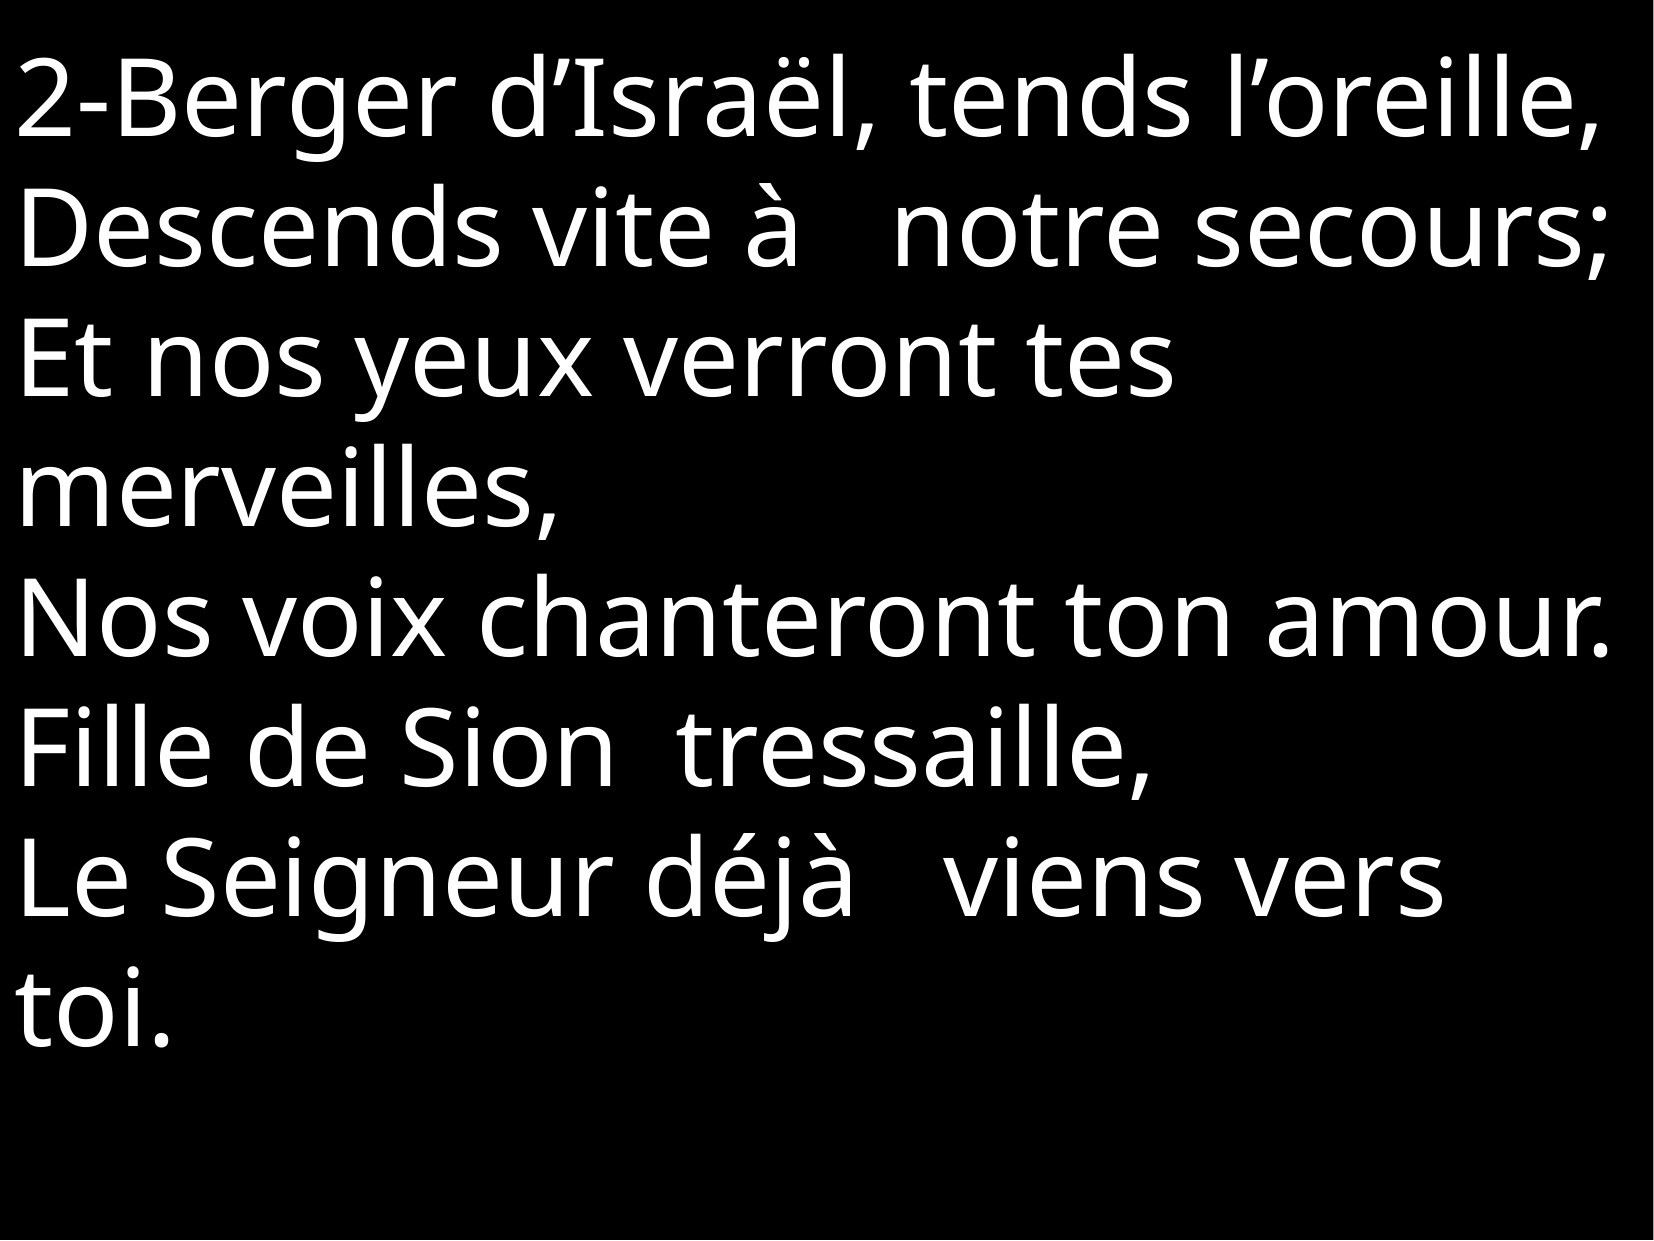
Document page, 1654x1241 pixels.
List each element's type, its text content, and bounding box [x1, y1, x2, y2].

list 2-Berger d’Israël, tends l’oreille, Descends vite à notre secours; Et nos yeux verront tes merveilles, Nos voix chanteront ton amour. Fille de Sion tressaille, Le Seigneur déjà viens vers toi. [0, 21, 1648, 1225]
